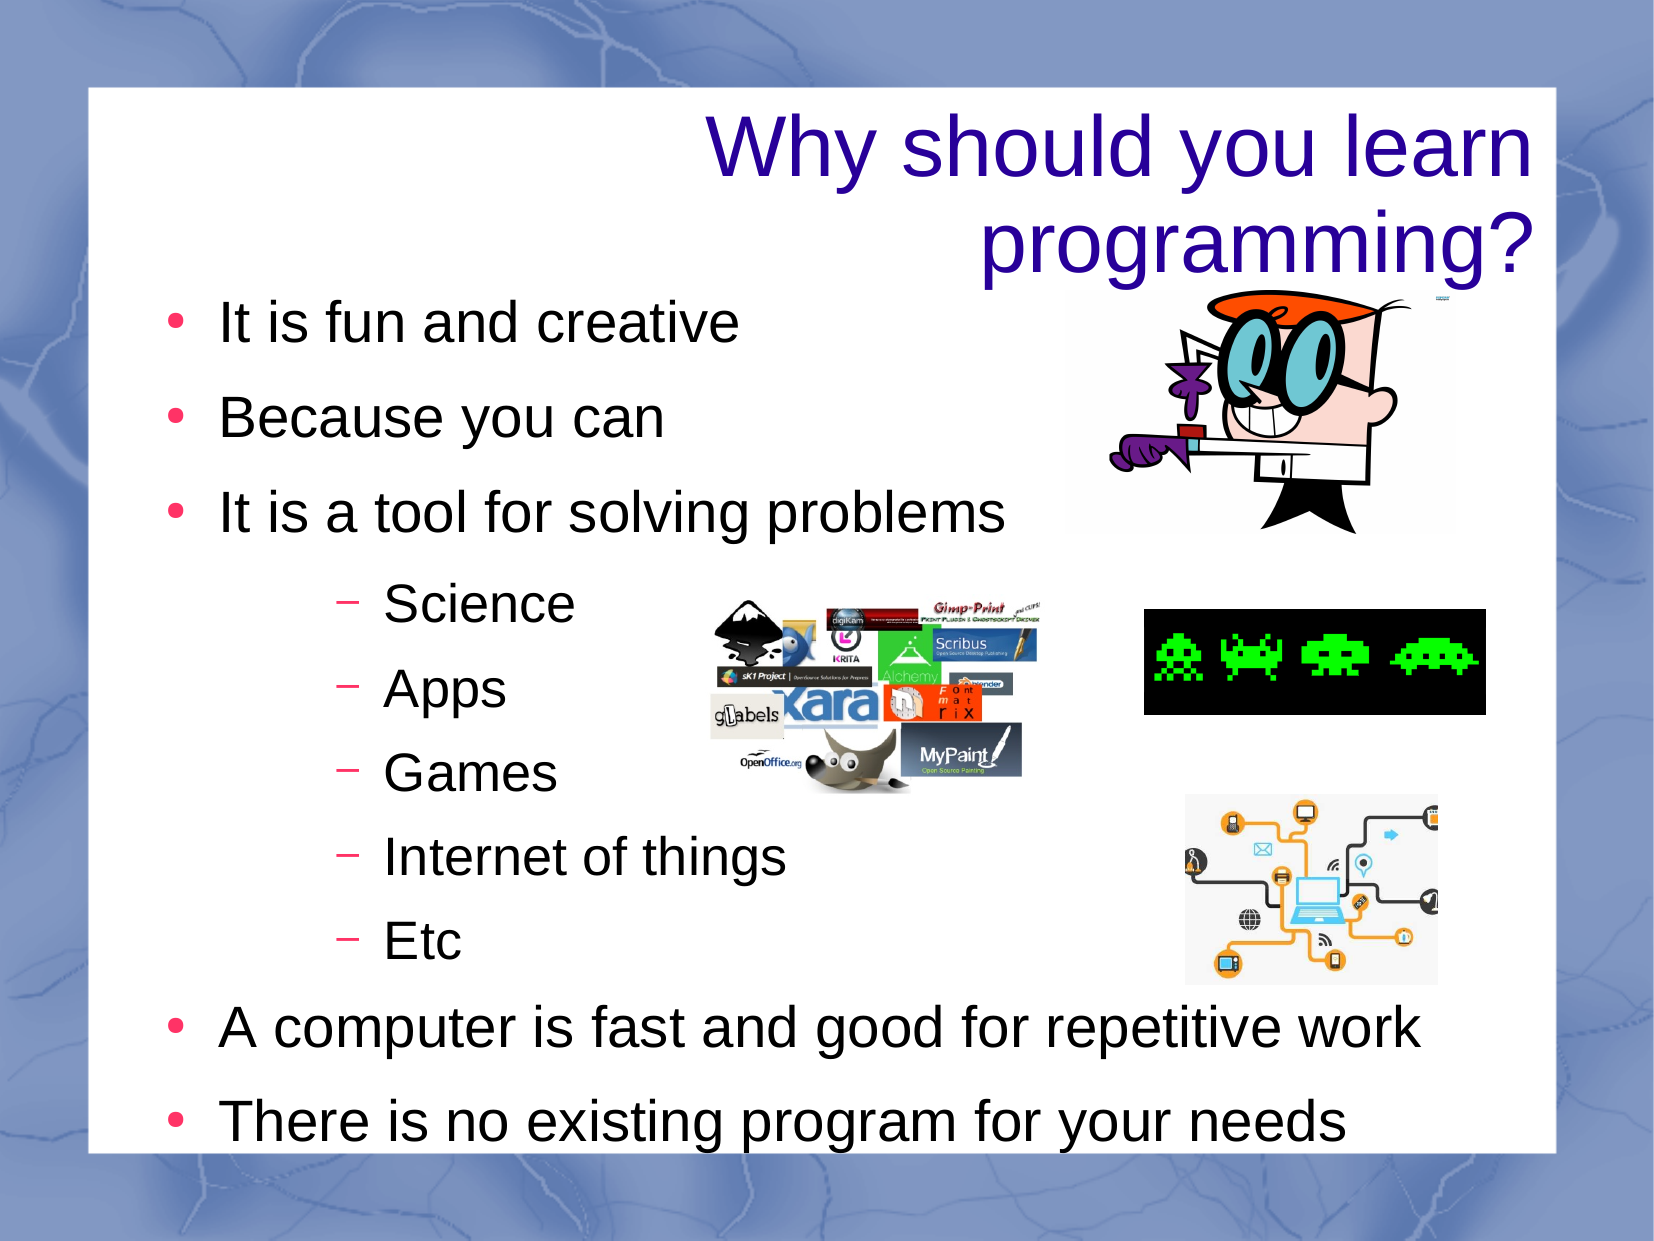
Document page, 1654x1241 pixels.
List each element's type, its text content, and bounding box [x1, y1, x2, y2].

list It is fun and creative Because you can It is a tool for solving problems Science Apps Games Internet of things Etc A computer is fast and good for repetitive work There is no existing program for your needs [147, 290, 1506, 1155]
title Why should you learn programming? [118, 90, 1536, 298]
picture [0, 0, 1654, 1241]
